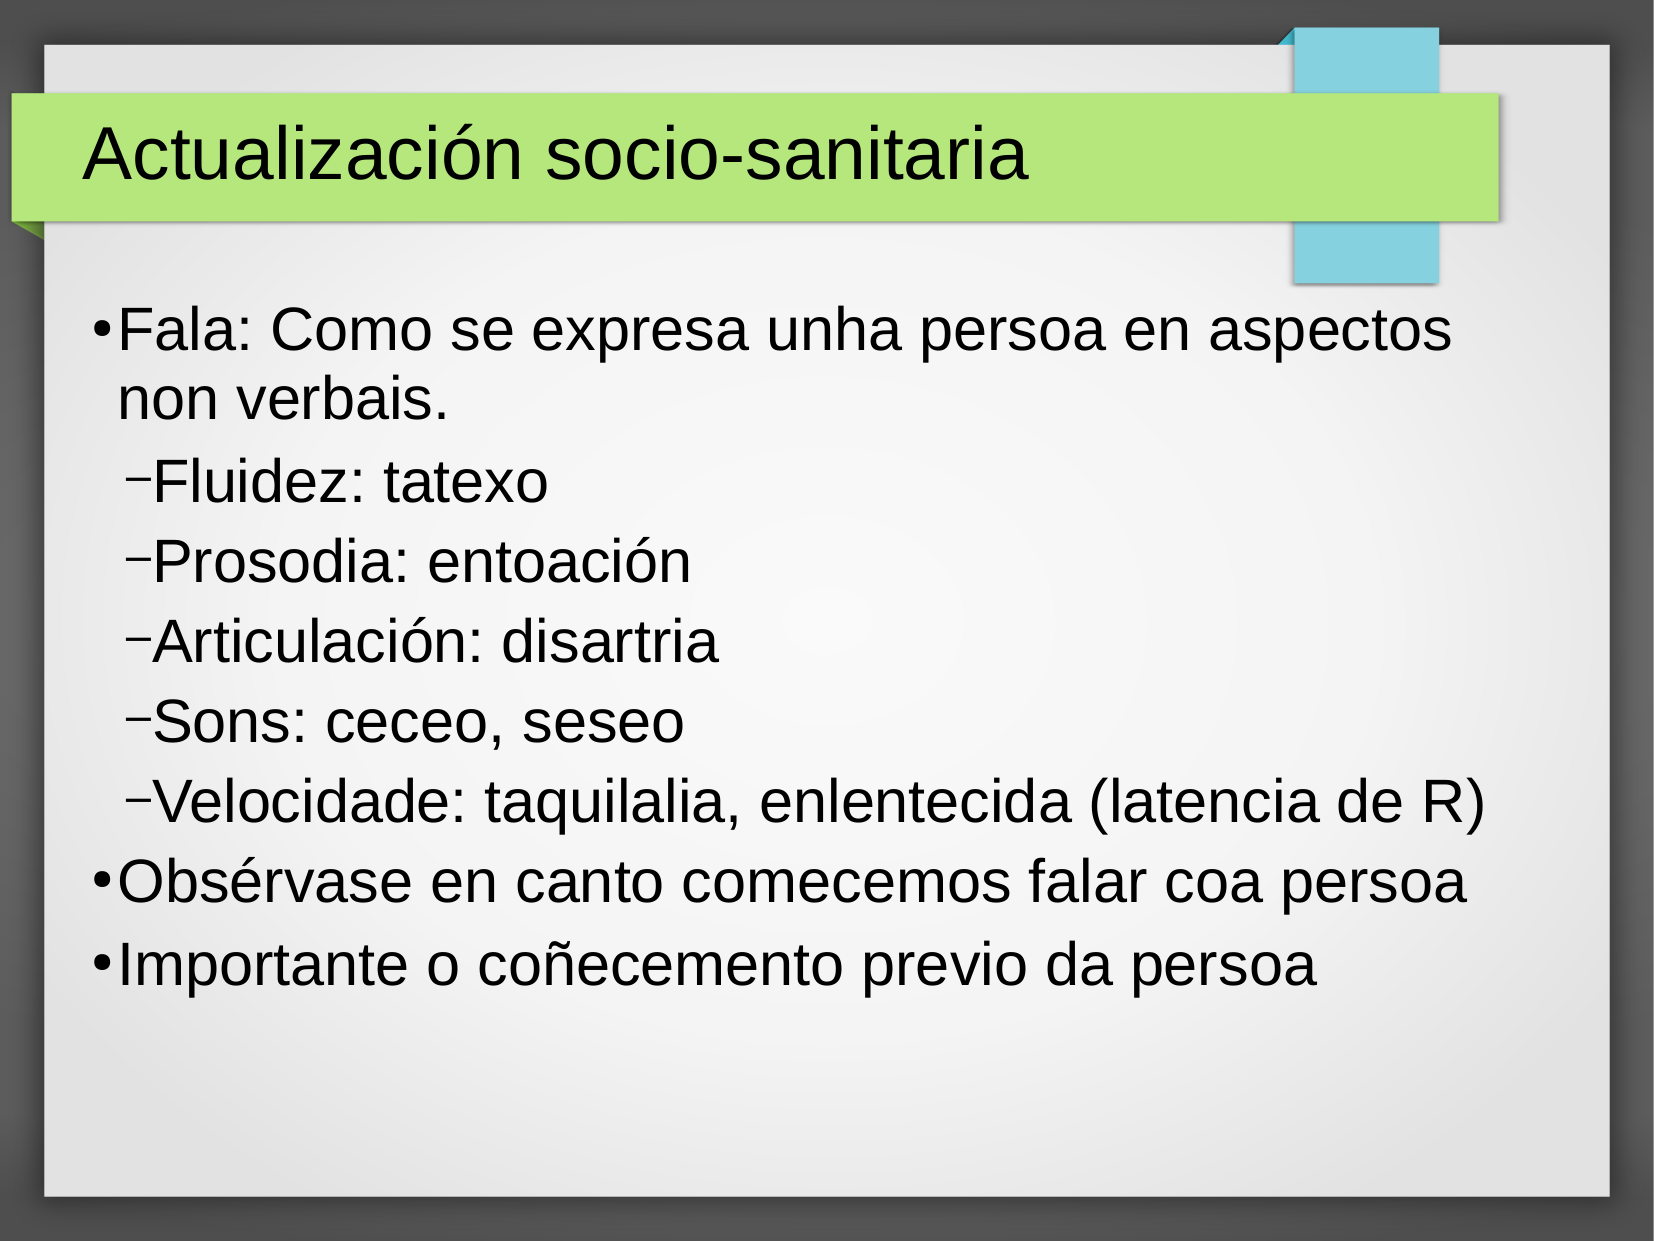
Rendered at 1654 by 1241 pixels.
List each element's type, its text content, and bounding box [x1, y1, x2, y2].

list Fala: Como se expresa unha persoa en aspectos non verbais. Fluidez: tatexo Prosodia: entoación Articulación: disartria Sons: ceceo, seseo Velocidade: taquilalia, enlentecida (latencia de R) Obsérvase en canto comecemos falar coa persoa Importante o coñecemento previo da persoa [82, 295, 1571, 1015]
title Actualización socio-sanitaria [82, 94, 1264, 213]
picture [0, 0, 1654, 1241]
